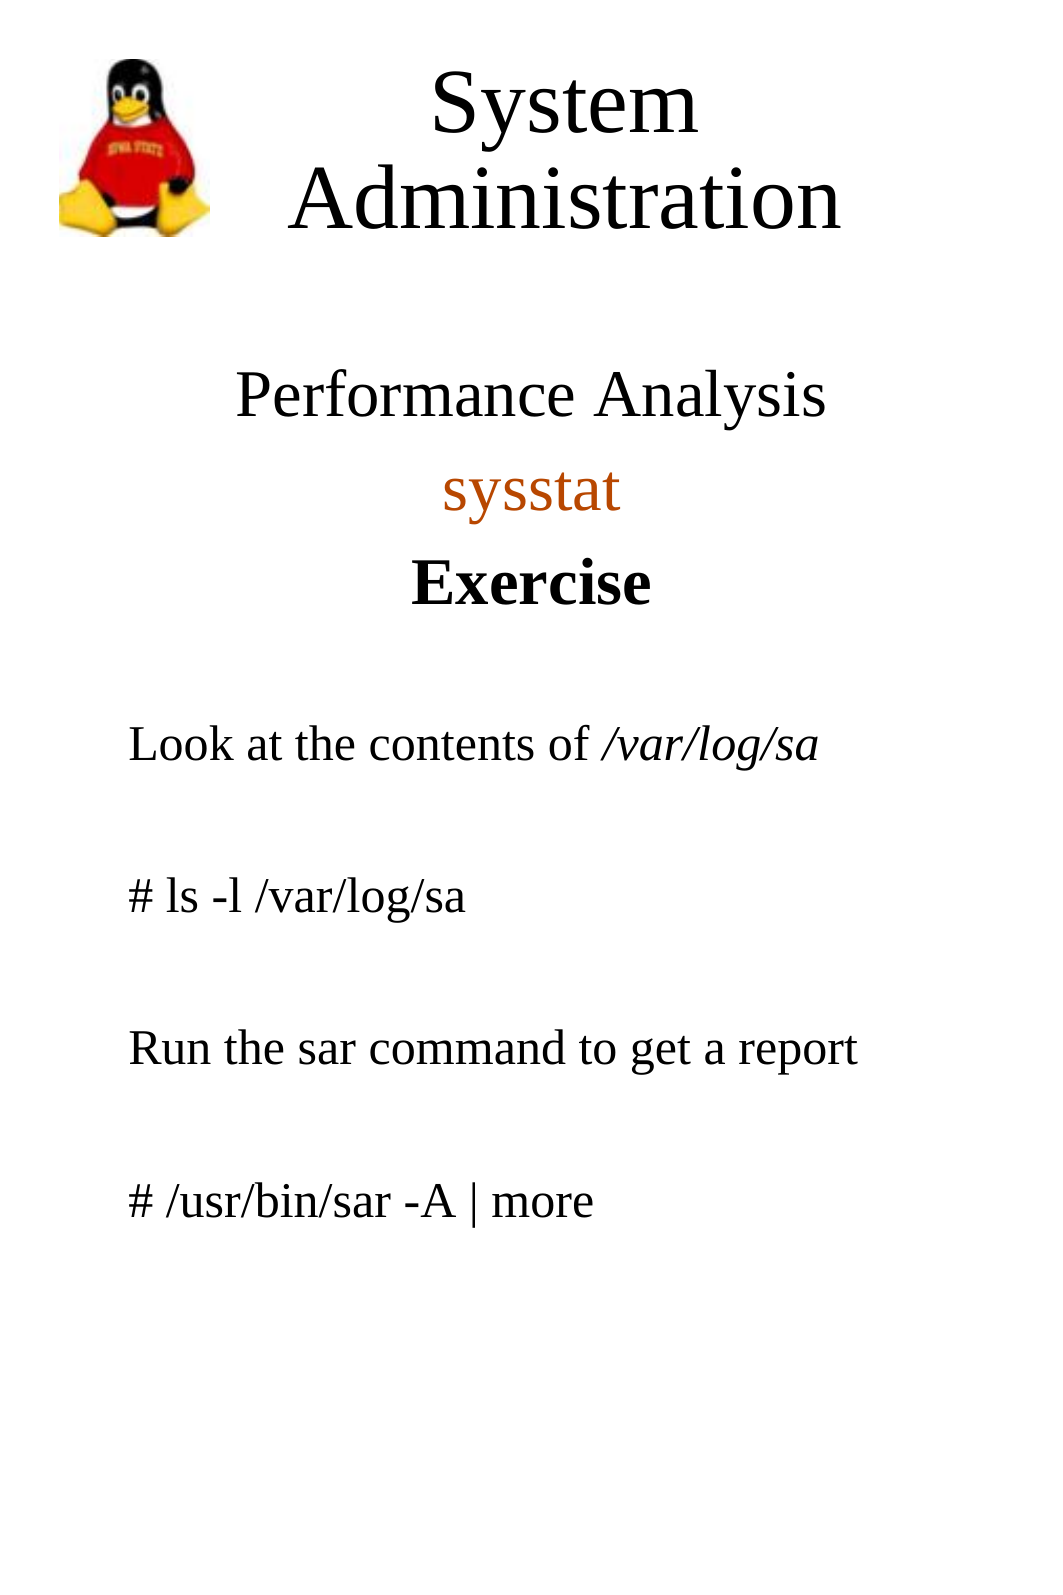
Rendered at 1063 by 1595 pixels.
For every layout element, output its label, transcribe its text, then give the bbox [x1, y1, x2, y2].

subtitle Performance Analysis sysstat Exercise Look at the contents of /var/log/sa # ls -l /var/log/sa Run the sar command to get a report # /usr/bin/sar -A | more [128, 142, 936, 1595]
title System Administration [237, 28, 893, 142]
picture [59, 59, 210, 237]
